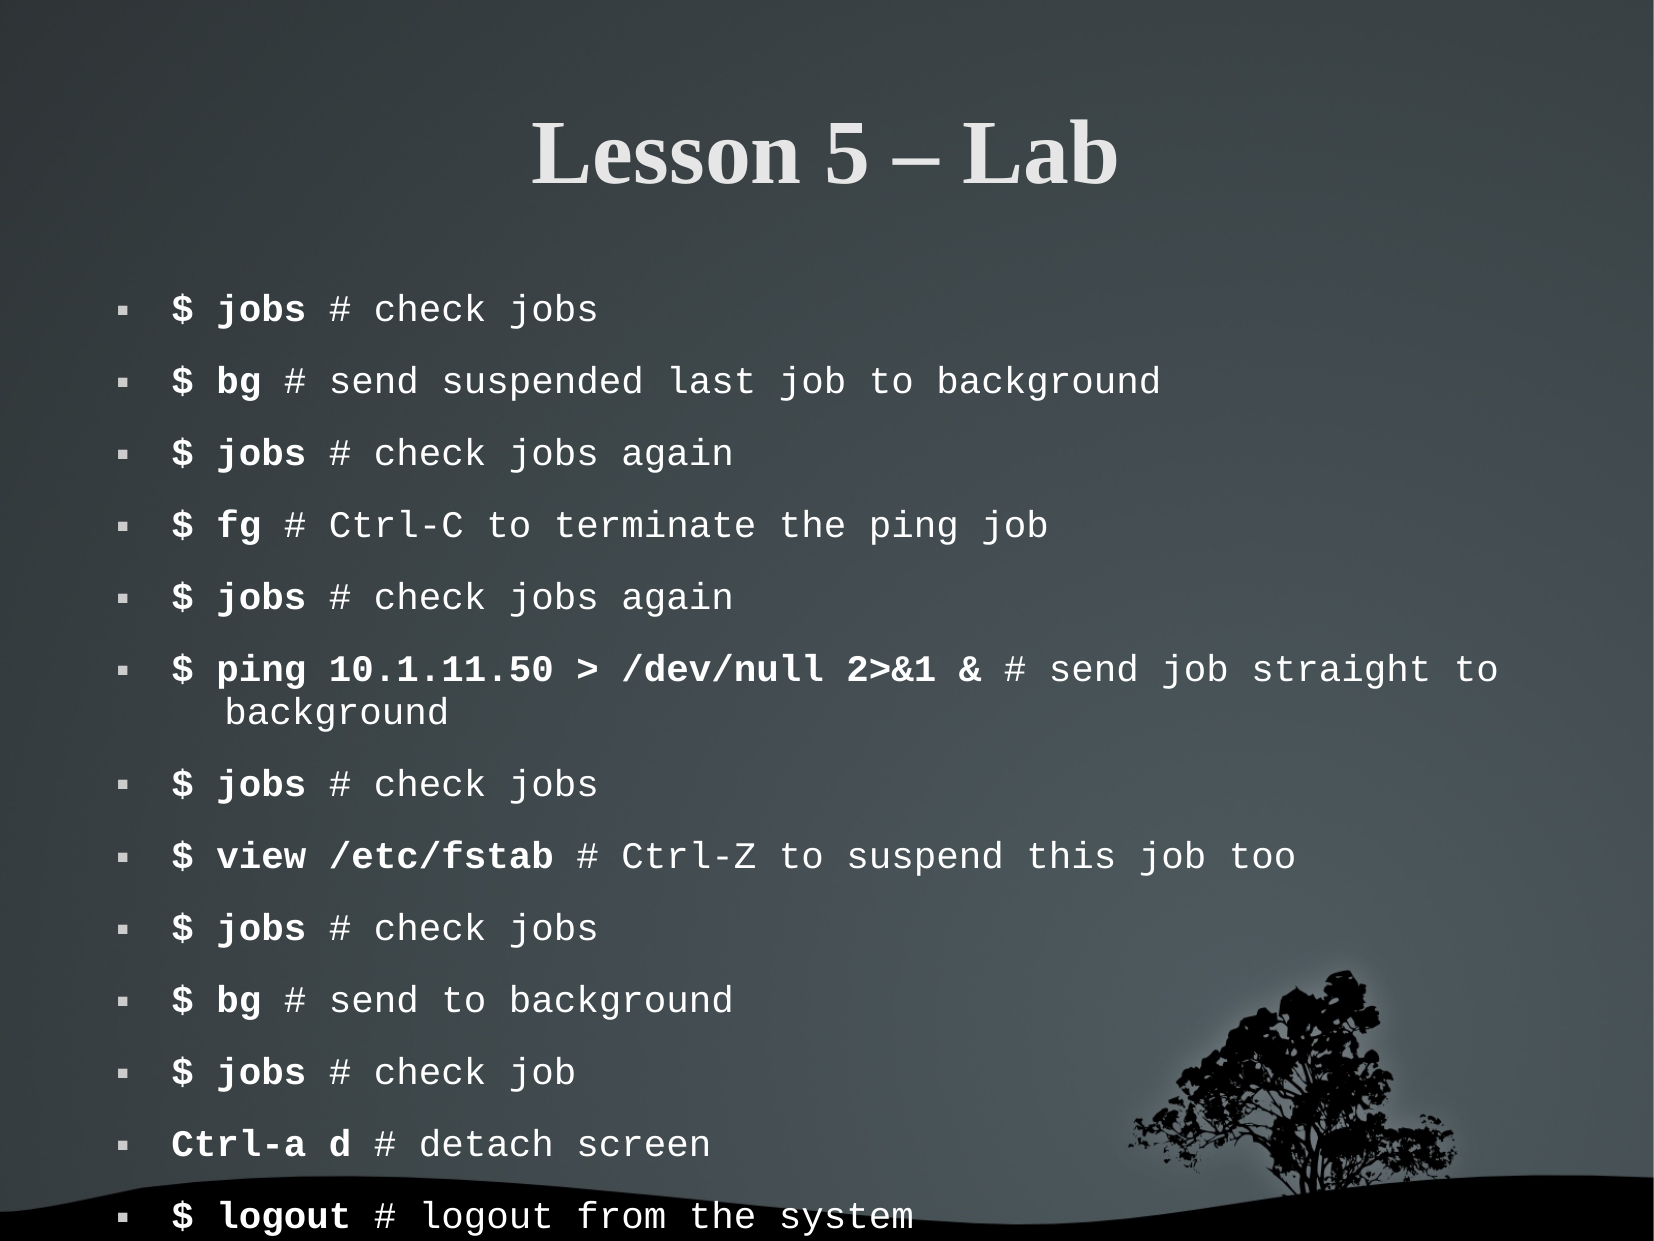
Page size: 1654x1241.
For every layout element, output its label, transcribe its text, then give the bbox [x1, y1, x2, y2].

picture [0, 0, 1654, 1241]
list $ jobs # check jobs $ bg # send suspended last job to background $ jobs # check jobs again $ fg # Ctrl-C to terminate the ping job $ jobs # check jobs again $ ping 10.1.11.50 > /dev/null 2>&1 & # send job straight to background $ jobs # check jobs $ view /etc/fstab # Ctrl-Z to suspend this job too $ jobs # check jobs $ bg # send to background $ jobs # check job Ctrl-a d # detach screen $ logout # logout from the system * Login into your Lab environment again [82, 290, 1571, 1205]
title Lesson 5 – Lab [82, 49, 1571, 257]
